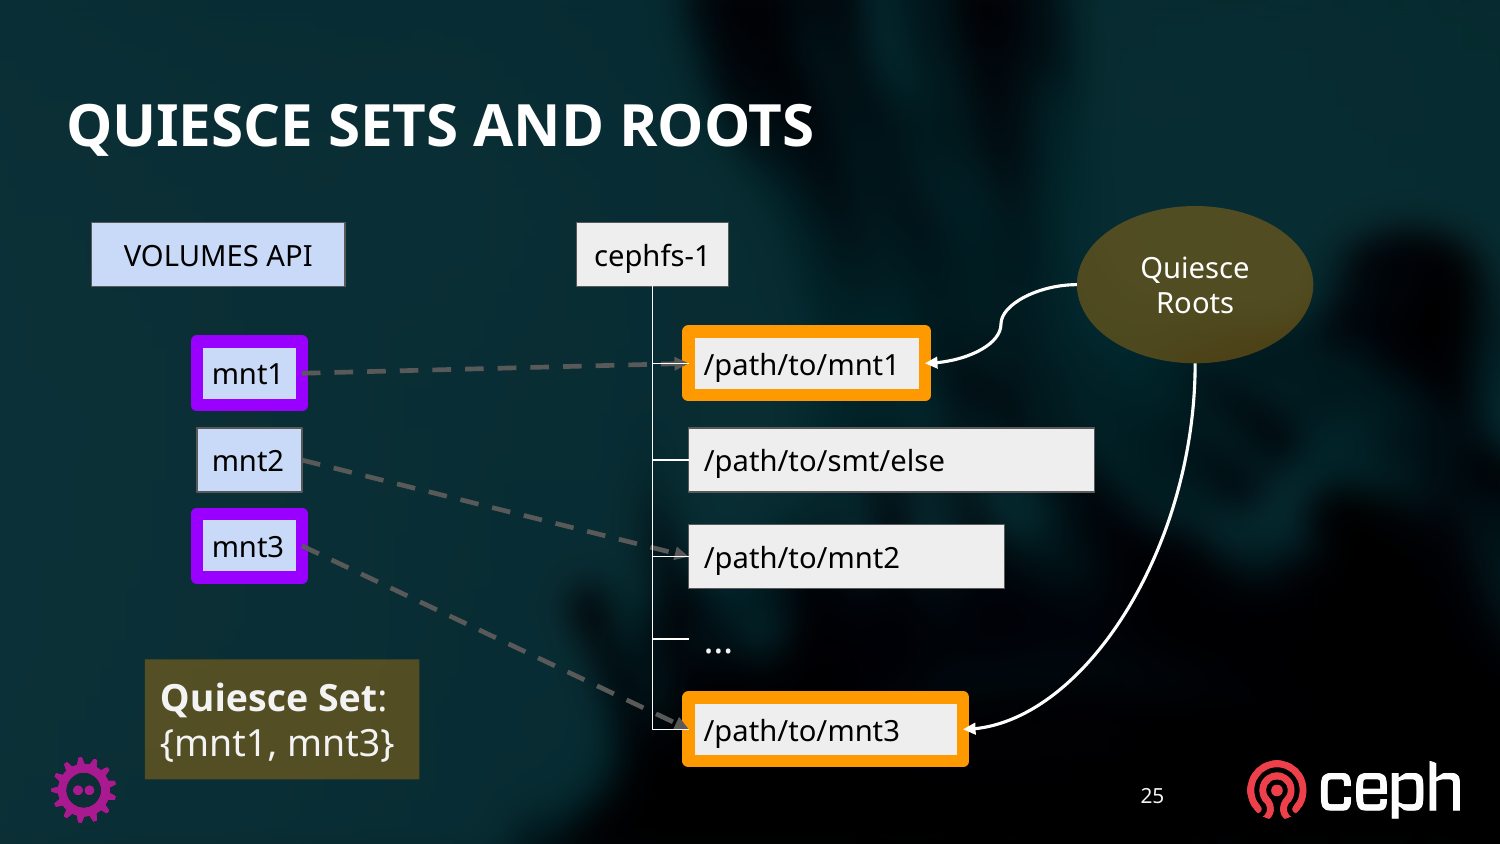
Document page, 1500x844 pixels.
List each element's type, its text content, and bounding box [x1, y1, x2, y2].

text_box /path/to/smt/else [688, 428, 1095, 492]
text_box /path/to/mnt2 [688, 524, 1005, 589]
text_box /path/to/mnt1 [688, 331, 926, 396]
text_box VOLUMES API [91, 222, 346, 287]
text_box … [688, 601, 775, 677]
text_box Quiesce Set: {mnt1, mnt3} [144, 659, 420, 780]
text_box cephfs-1 [576, 222, 729, 287]
text_box Quiesce Roots [1076, 206, 1314, 364]
text_box mnt2 [196, 428, 303, 492]
text_box mnt3 [196, 513, 303, 578]
text_box /path/to/mnt3 [688, 697, 964, 762]
text_box mnt1 [196, 341, 303, 406]
title QUIESCE SETS AND ROOTS [51, 72, 1449, 167]
picture [0, 0, 1500, 844]
slide_number <number> [1089, 764, 1179, 829]
